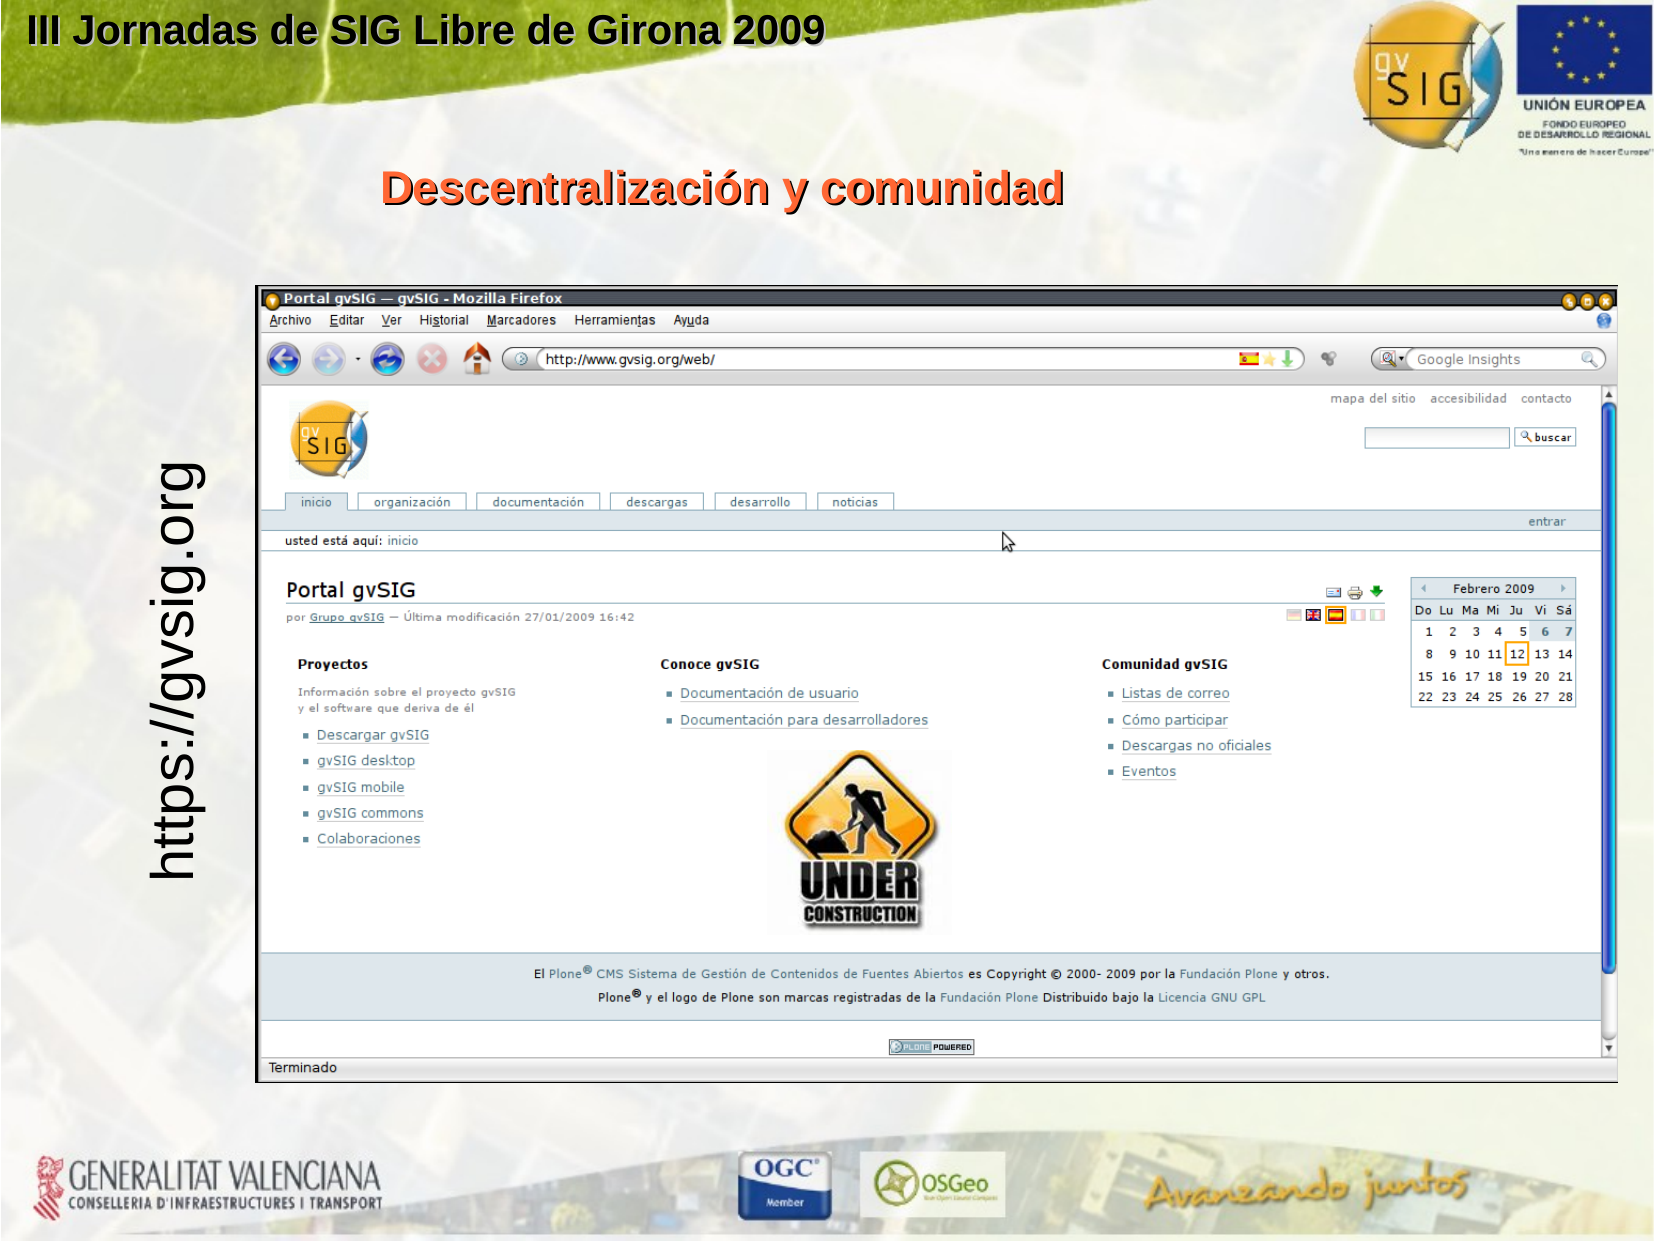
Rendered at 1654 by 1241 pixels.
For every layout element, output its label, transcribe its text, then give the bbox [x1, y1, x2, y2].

title [0, 95, 1654, 508]
text_box https://gvsig.org [138, 341, 215, 883]
picture [1, 0, 1654, 95]
picture [1, 285, 1654, 1241]
